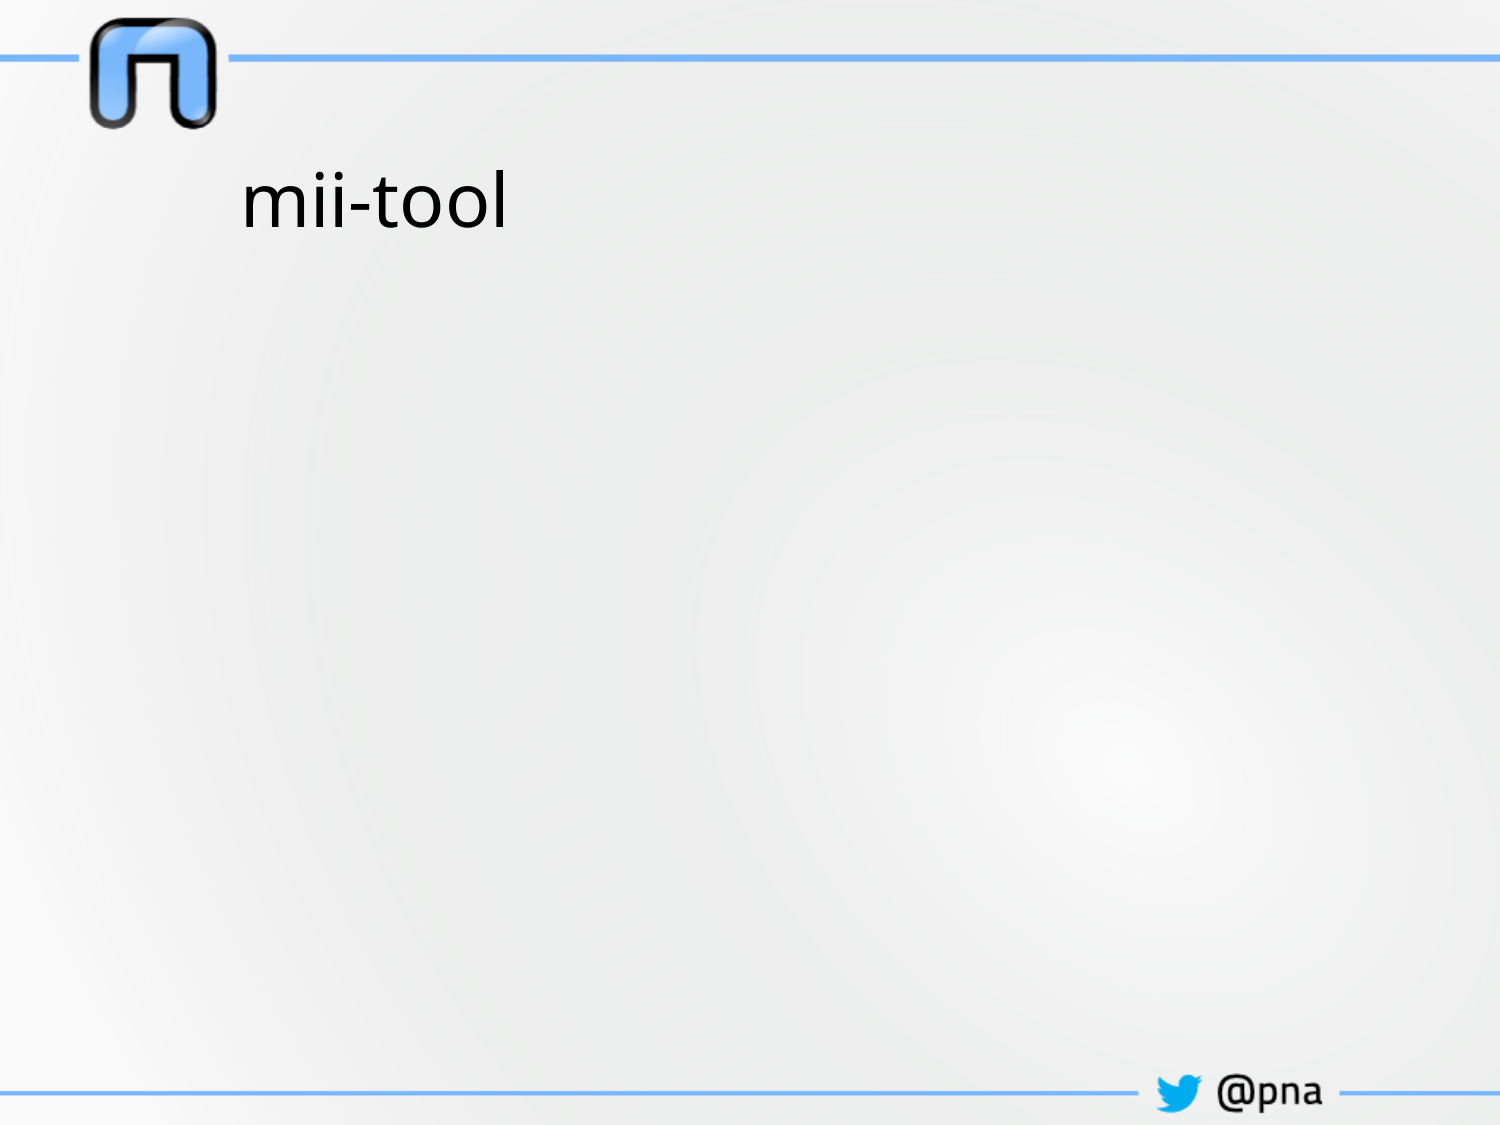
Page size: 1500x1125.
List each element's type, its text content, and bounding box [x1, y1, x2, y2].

picture [0, 0, 1500, 1125]
title mii-tool [225, 70, 1469, 258]
